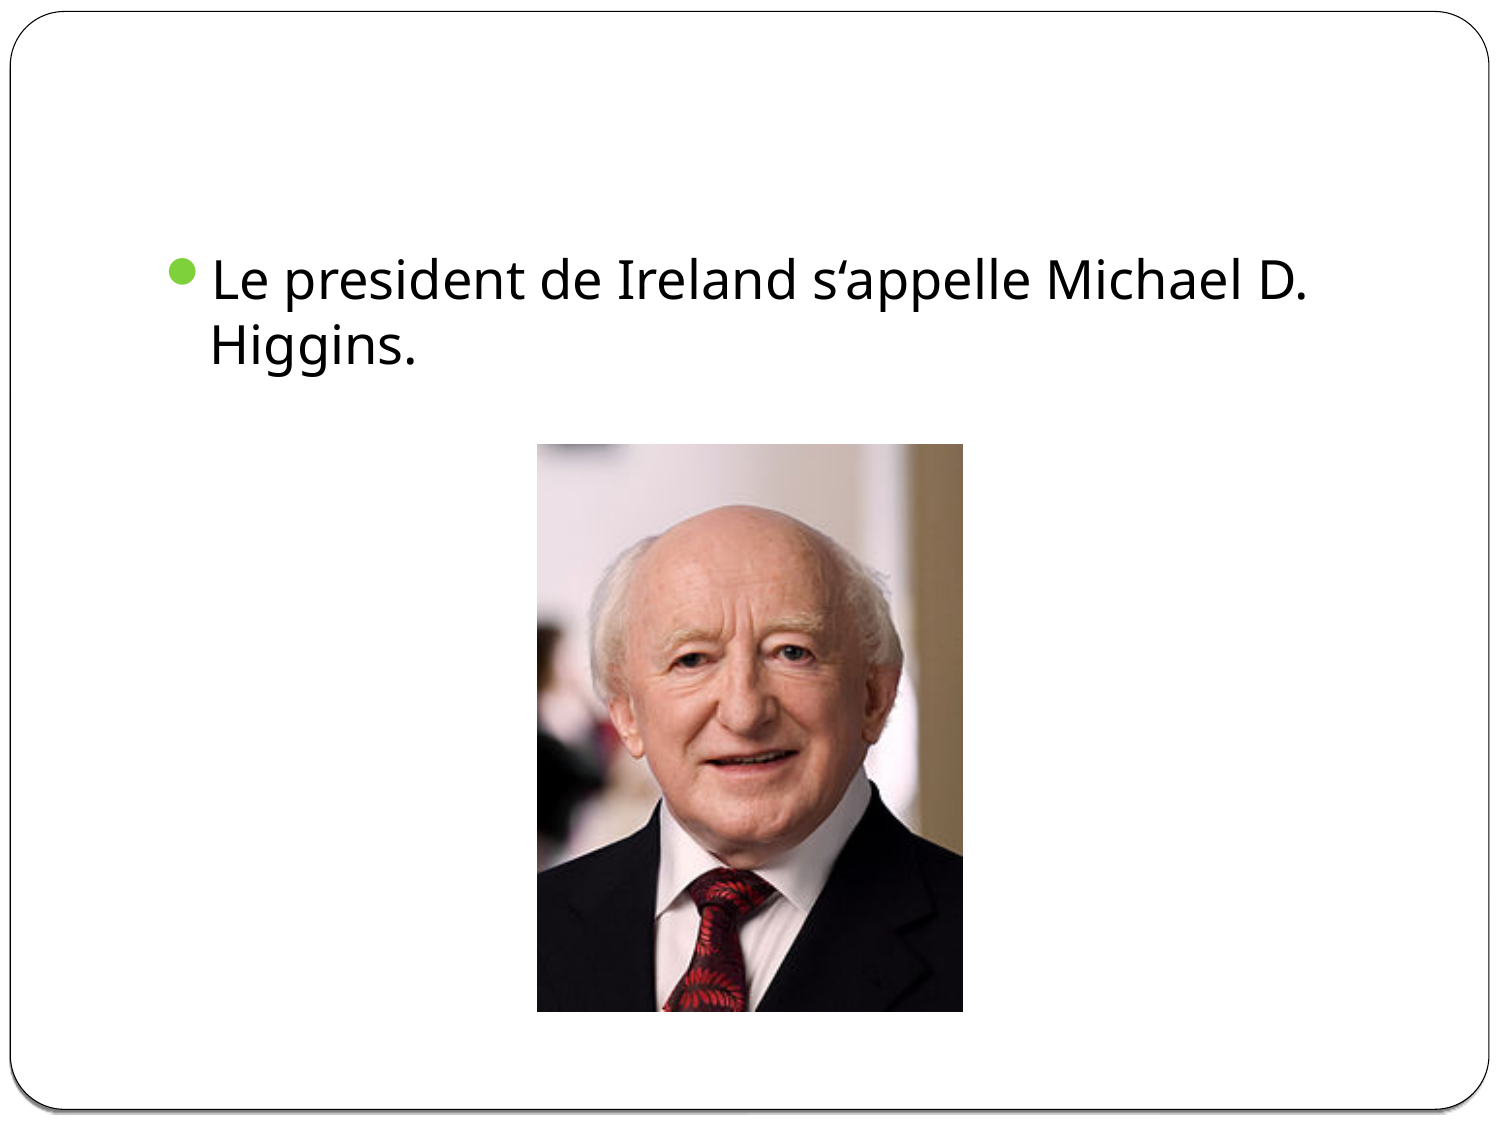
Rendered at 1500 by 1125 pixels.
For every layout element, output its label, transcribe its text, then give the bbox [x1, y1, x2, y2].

picture [537, 444, 963, 1012]
list Le president de Ireland s‘appelle Michael D. Higgins. [150, 237, 1425, 988]
